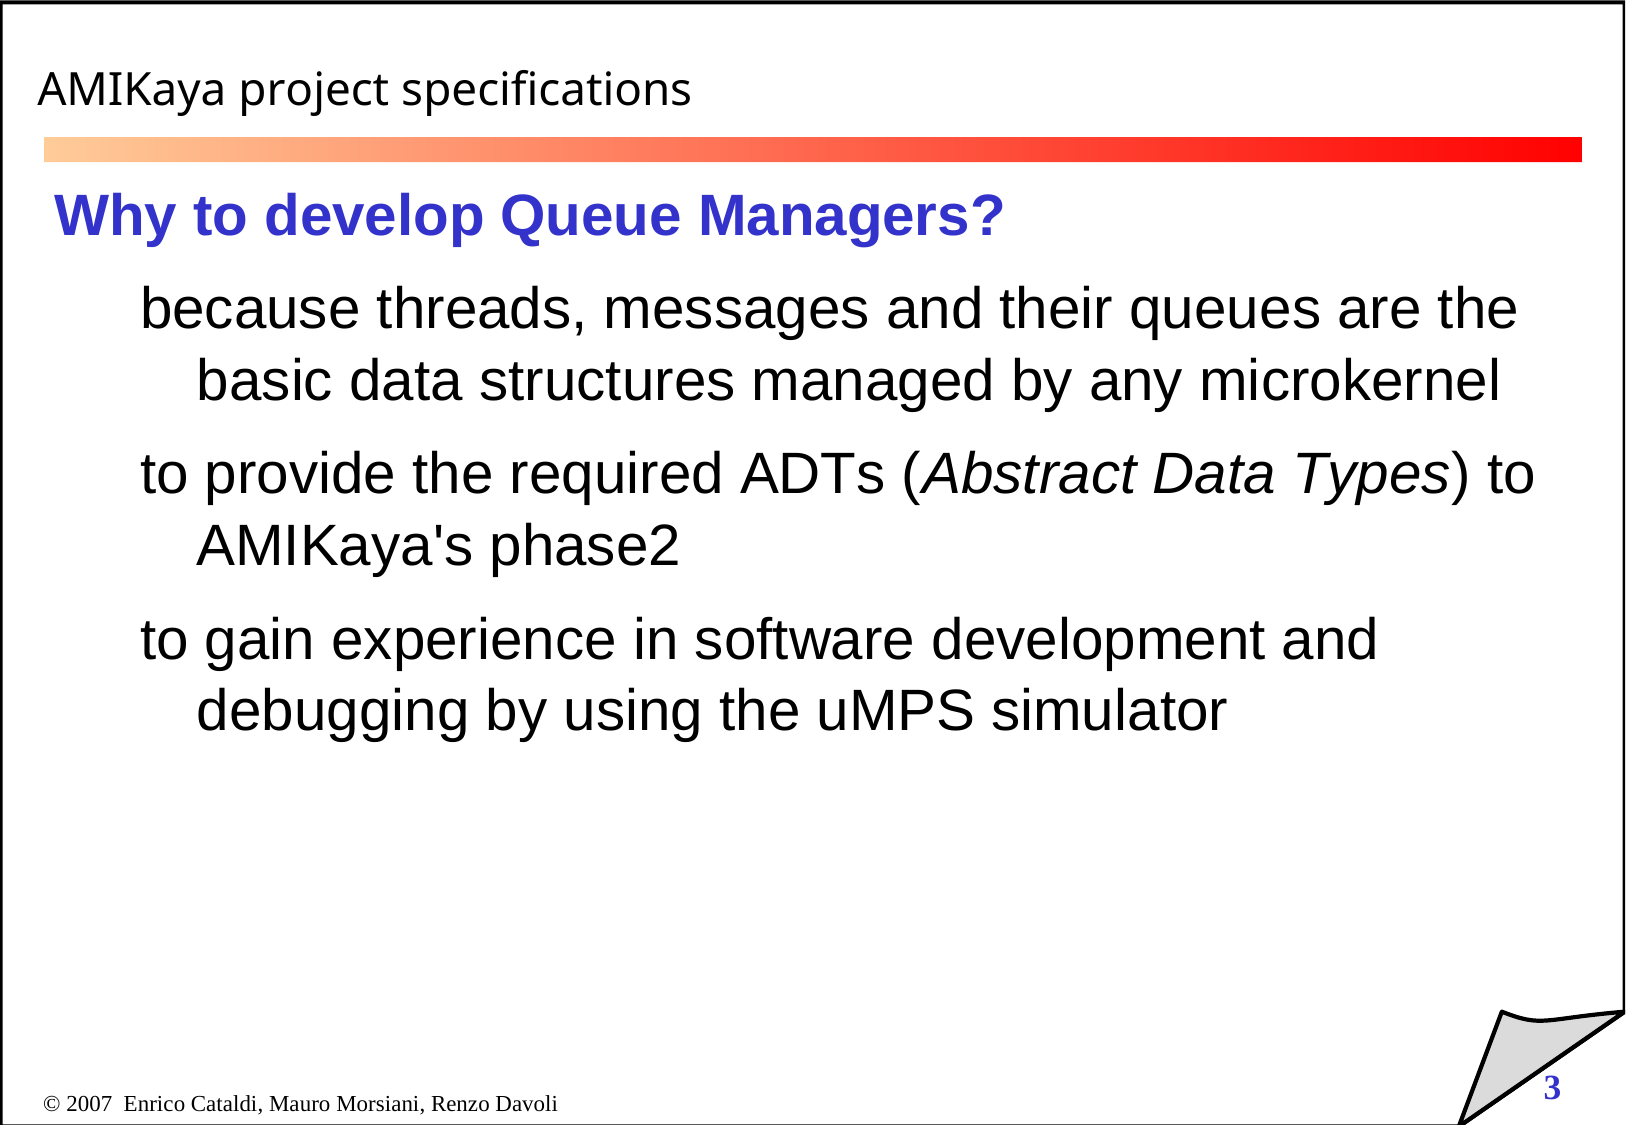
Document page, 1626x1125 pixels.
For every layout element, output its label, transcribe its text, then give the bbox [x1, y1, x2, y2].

list Why to develop Queue Managers? because threads, messages and their queues are the basic data structures managed by any microkernel to provide the required ADTs (Abstract Data Types) to AMIKaya's phase2 to gain experience in software development and debugging by using the uMPS simulator [54, 187, 1571, 1124]
title AMIKaya project specifications [37, 44, 1588, 131]
